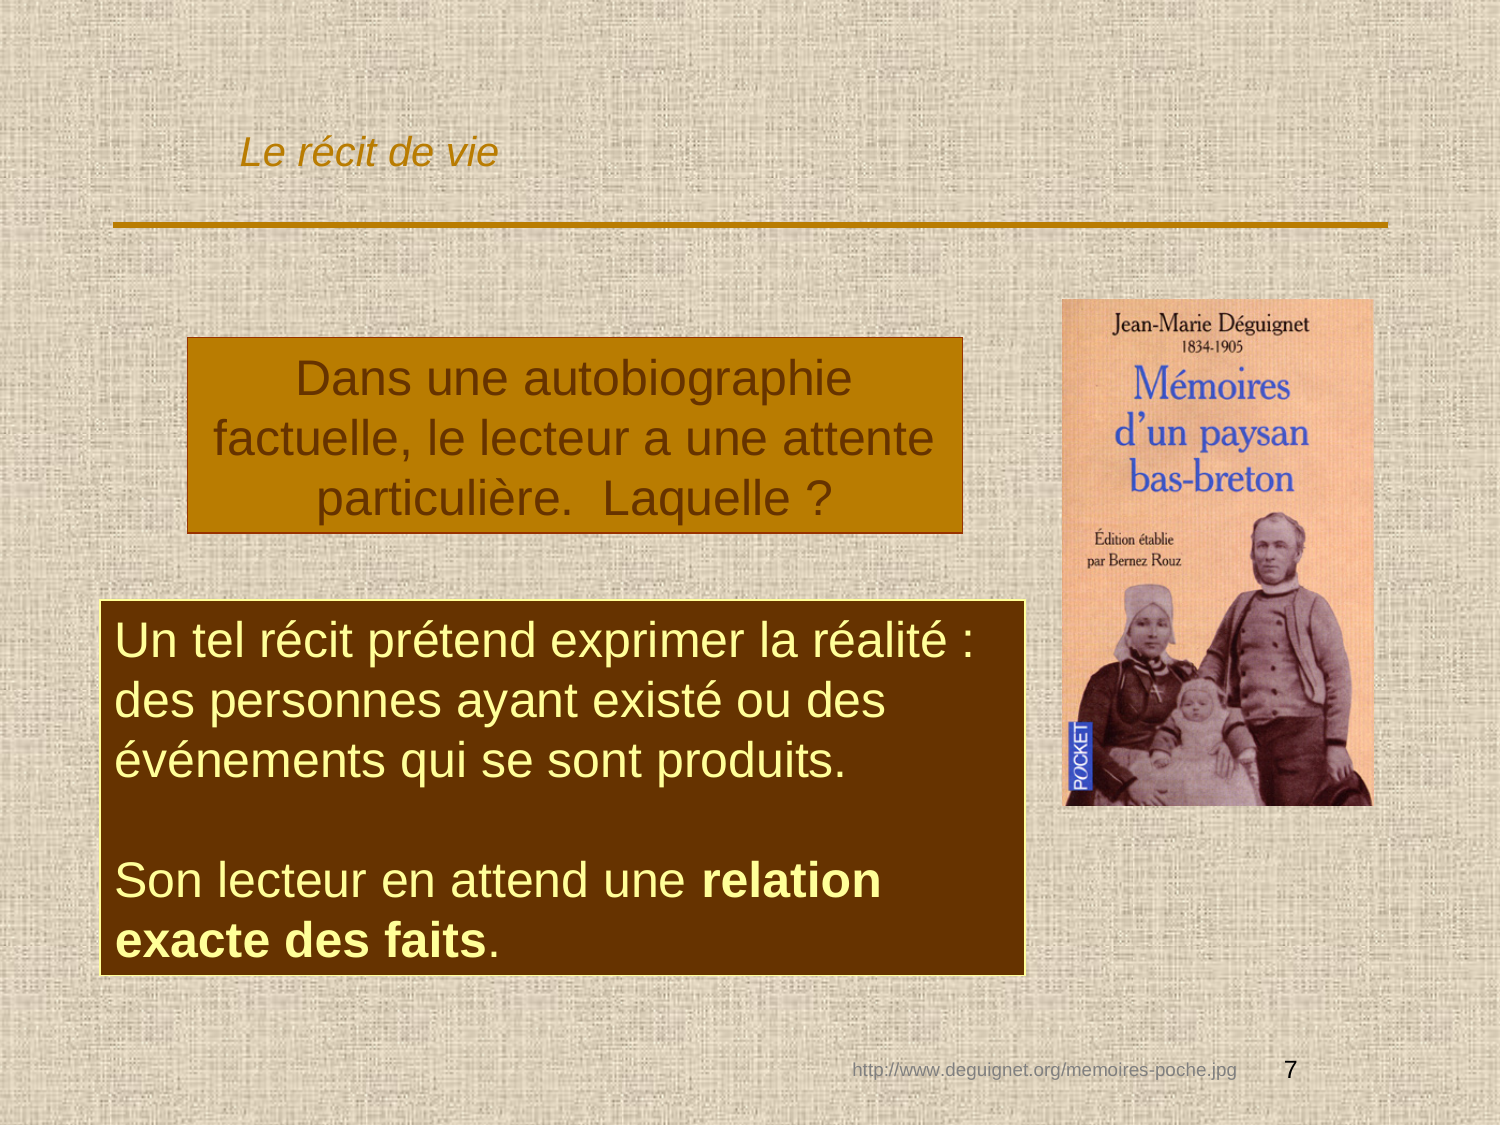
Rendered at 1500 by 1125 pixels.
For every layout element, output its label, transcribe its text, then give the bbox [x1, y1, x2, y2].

text_box Un tel récit prétend exprimer la réalité : des personnes ayant existé ou des événements qui se sont produits. Son lecteur en attend une relation exacte des faits. [99, 599, 1026, 976]
text_box Dans une autobiographie factuelle, le lecteur a une attente particulière. Laquelle ? [187, 337, 963, 533]
picture [0, 0, 1500, 1125]
text_box Le récit de vie [224, 116, 515, 183]
text_box http://www.deguignet.org/memoires-poche.jpg [837, 1050, 1300, 1088]
